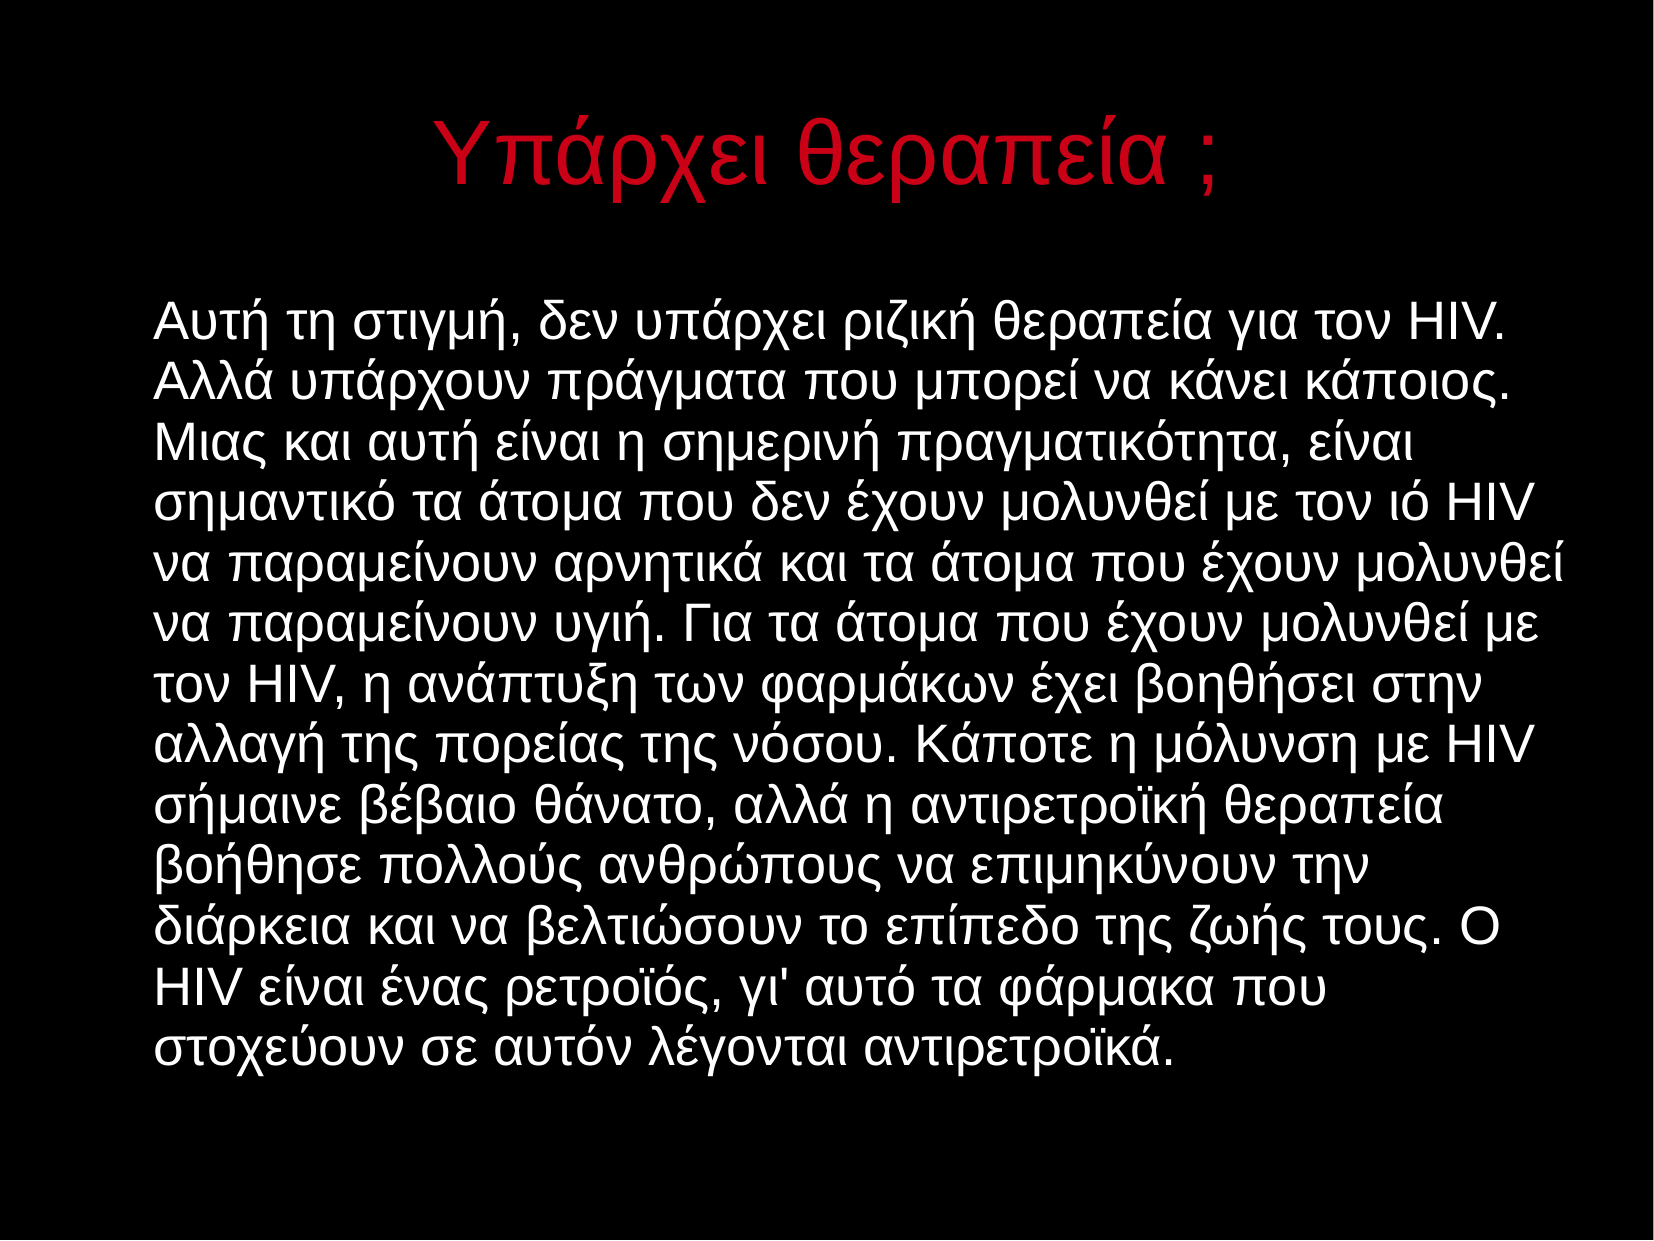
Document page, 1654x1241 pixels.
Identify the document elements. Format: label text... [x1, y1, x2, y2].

list Αυτή τη στιγμή, δεν υπάρχει ριζική θεραπεία για τον HIV. Αλλά υπάρχουν πράγματα που μπορεί να κάνει κάποιος. Μιας και αυτή είναι η σημερινή πραγματικότητα, είναι σημαντικό τα άτομα που δεν έχουν μολυνθεί με τον ιό HIV να παραμείνουν αρνητικά και τα άτομα που έχουν μολυνθεί να παραμείνουν υγιή. Για τα άτομα που έχουν μολυνθεί με τον HIV, η ανάπτυξη των φαρμάκων έχει βοηθήσει στην αλλαγή της πορείας της νόσου. Κάποτε η μόλυνση με HIV σήμαινε βέβαιο θάνατο, αλλά η αντιρετροϊκή θεραπεία βοήθησε πολλούς ανθρώπους να επιμηκύνουν την διάρκεια και να βελτιώσουν το επίπεδo της ζωής τους. Ο HIV είναι ένας ρετροϊός, γι' αυτό τα φάρμακα που στοχεύουν σε αυτόν λέγονται αντιρετροϊκά. [82, 290, 1571, 1109]
title Υπάρχει θεραπεία ; [82, 49, 1571, 257]
